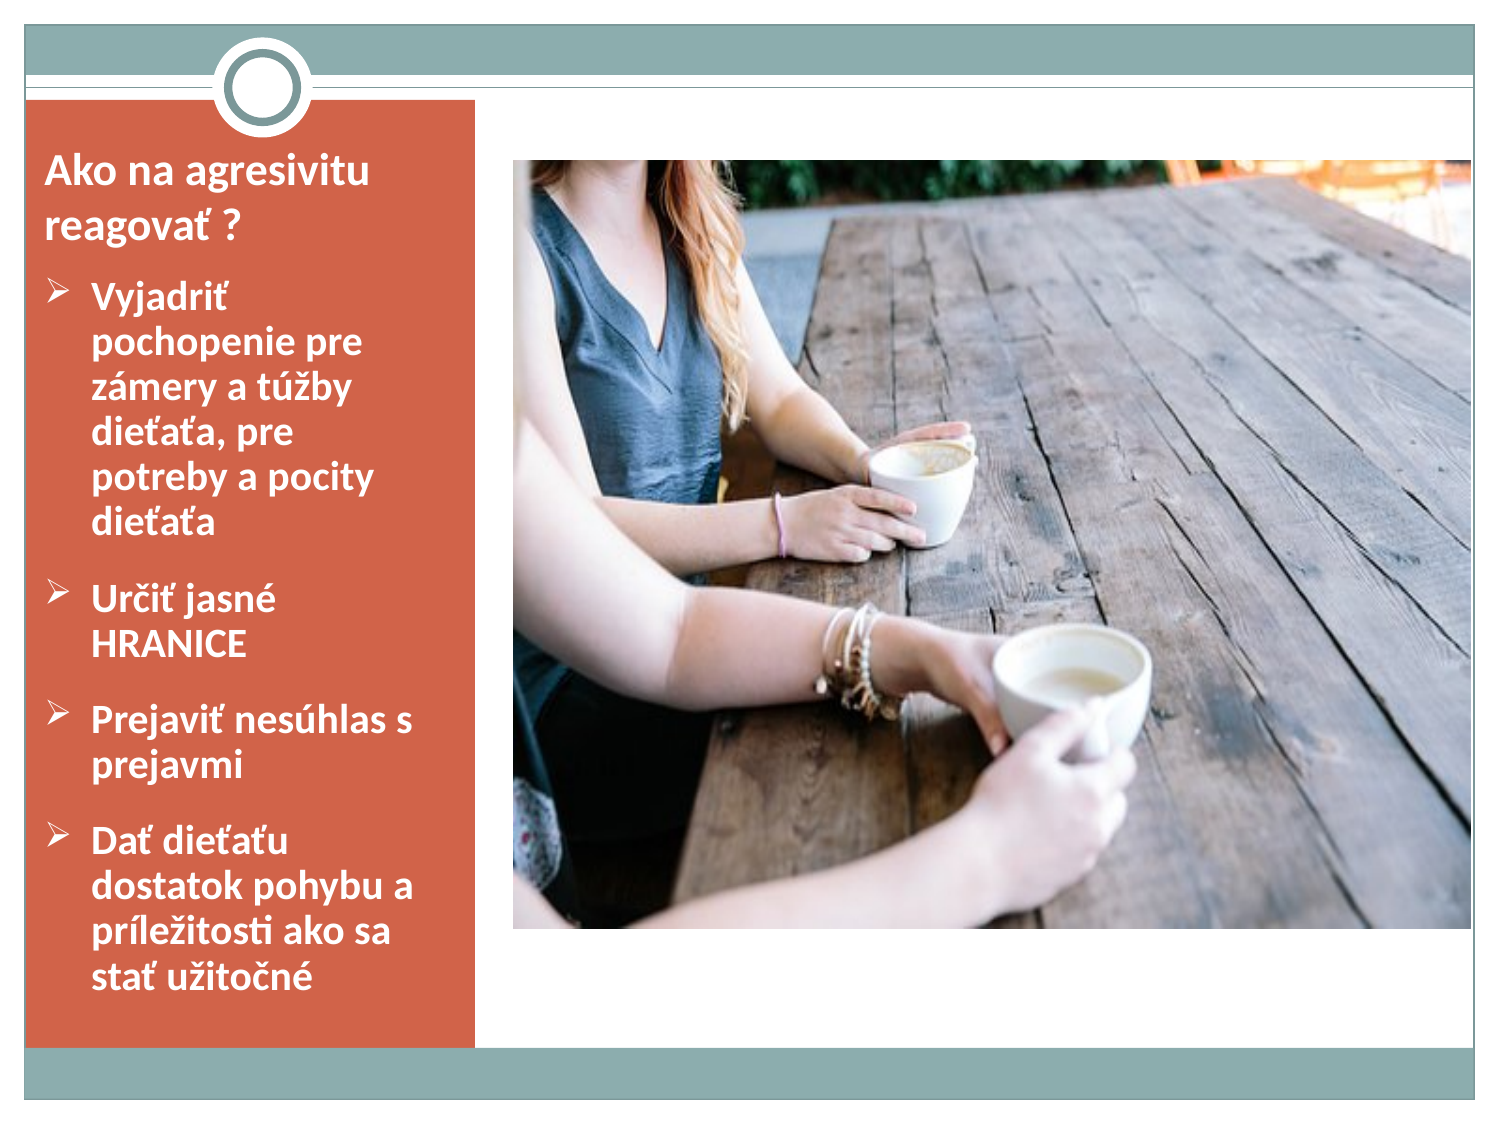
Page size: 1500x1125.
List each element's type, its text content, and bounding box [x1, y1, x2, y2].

title Ako na agresivitu reagovať ? [29, 149, 479, 313]
list Vyjadriť pochopenie pre zámery a túžby dieťaťa, pre potreby a pocity dieťaťa Určiť jasné HRANICE Prejaviť nesúhlas s prejavmi Dať dieťaťu dostatok pohybu a príležitosti ako sa stať užitočné [29, 267, 451, 1047]
picture [513, 160, 1471, 929]
